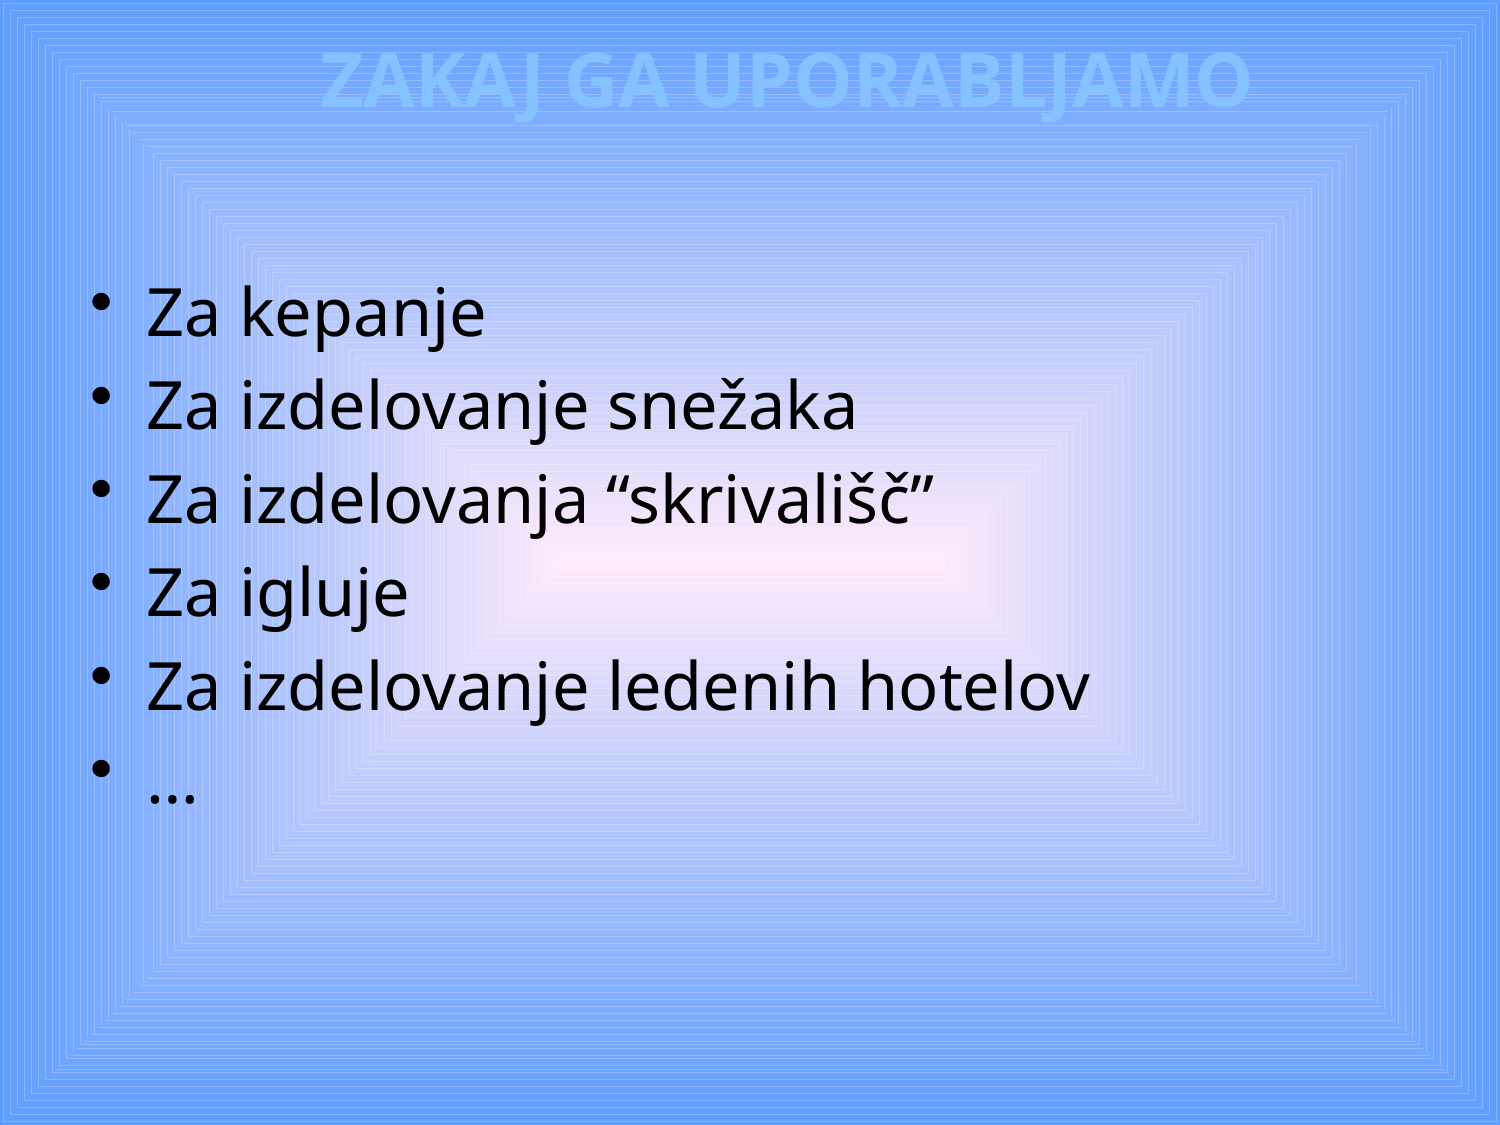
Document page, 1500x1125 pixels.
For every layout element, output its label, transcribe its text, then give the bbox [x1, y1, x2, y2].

text_box ZAKAJ GA UPORABLJAMO [212, 24, 1363, 175]
list Za kepanje Za izdelovanje snežaka Za izdelovanja “skrivališč” Za igluje Za izdelovanje ledenih hotelov … [75, 262, 1425, 1005]
